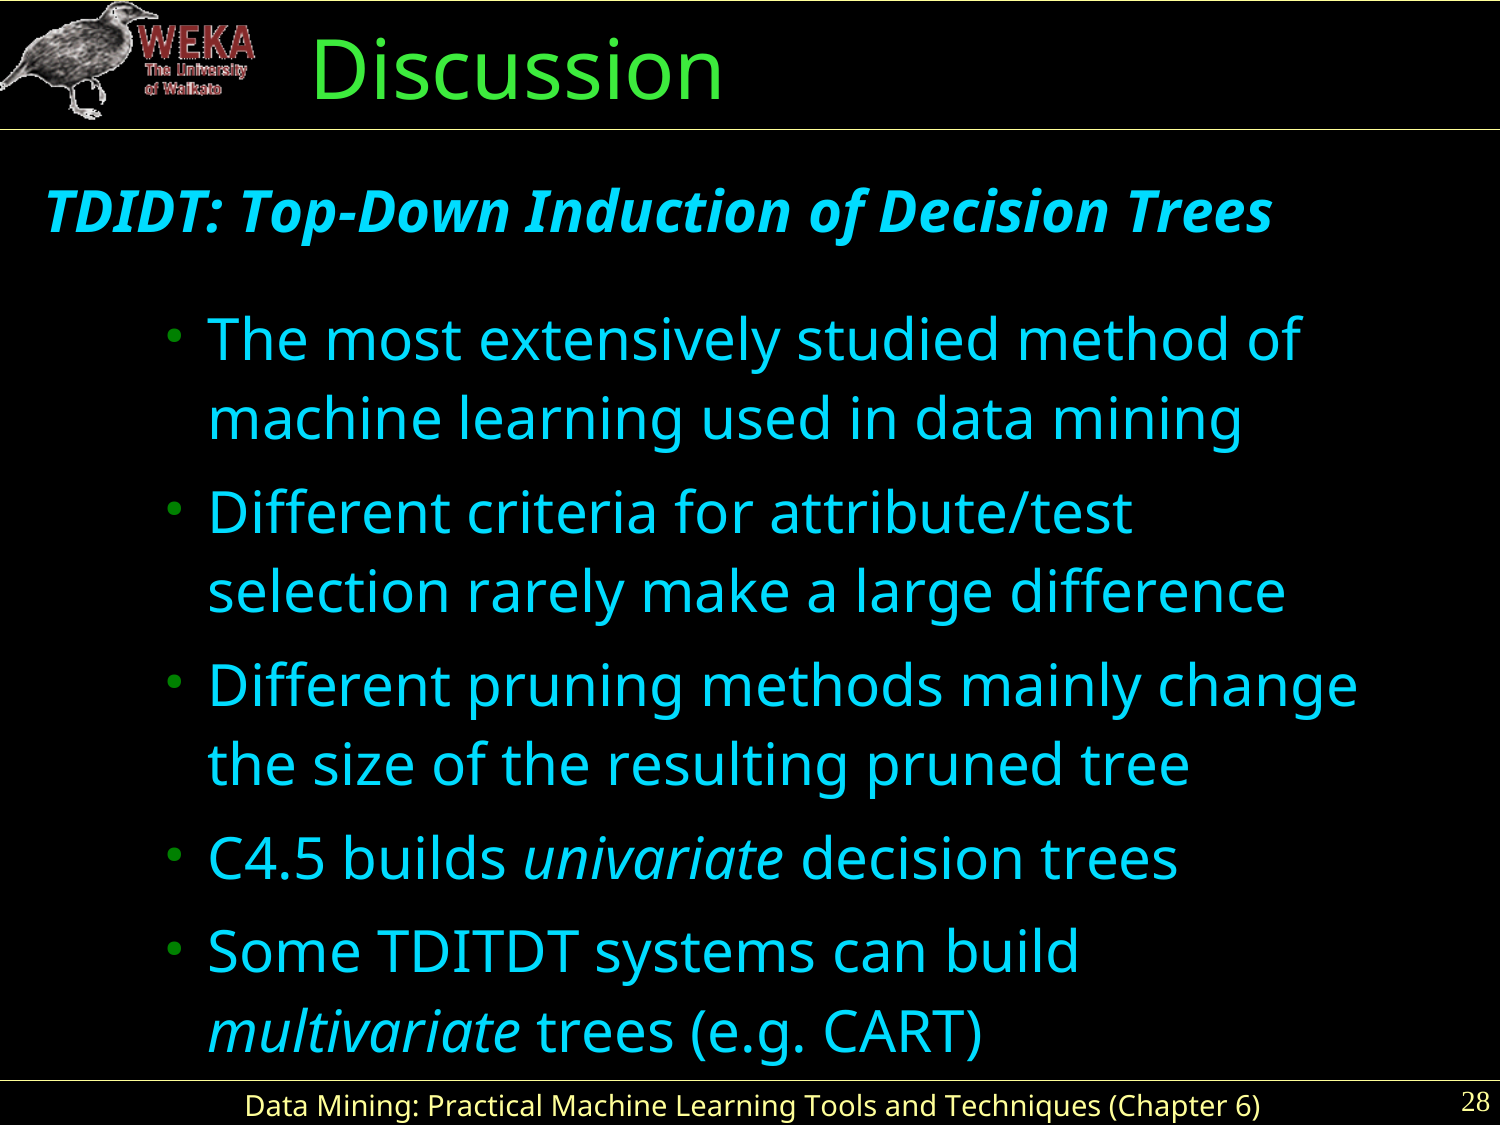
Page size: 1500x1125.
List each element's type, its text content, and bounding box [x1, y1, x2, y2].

list The most extensively studied method of machine learning used in data mining Different criteria for attribute/test selection rarely make a large difference Different pruning methods mainly change the size of the resulting pruned tree C4.5 builds univariate decision trees Some TDITDT systems can build multivariate trees (e.g. CART) [150, 838, 1388, 966]
text_box TDIDT: Top-Down Induction of Decision Trees [29, 162, 1479, 838]
picture [0, 1, 266, 129]
title Discussion [295, 0, 1500, 148]
